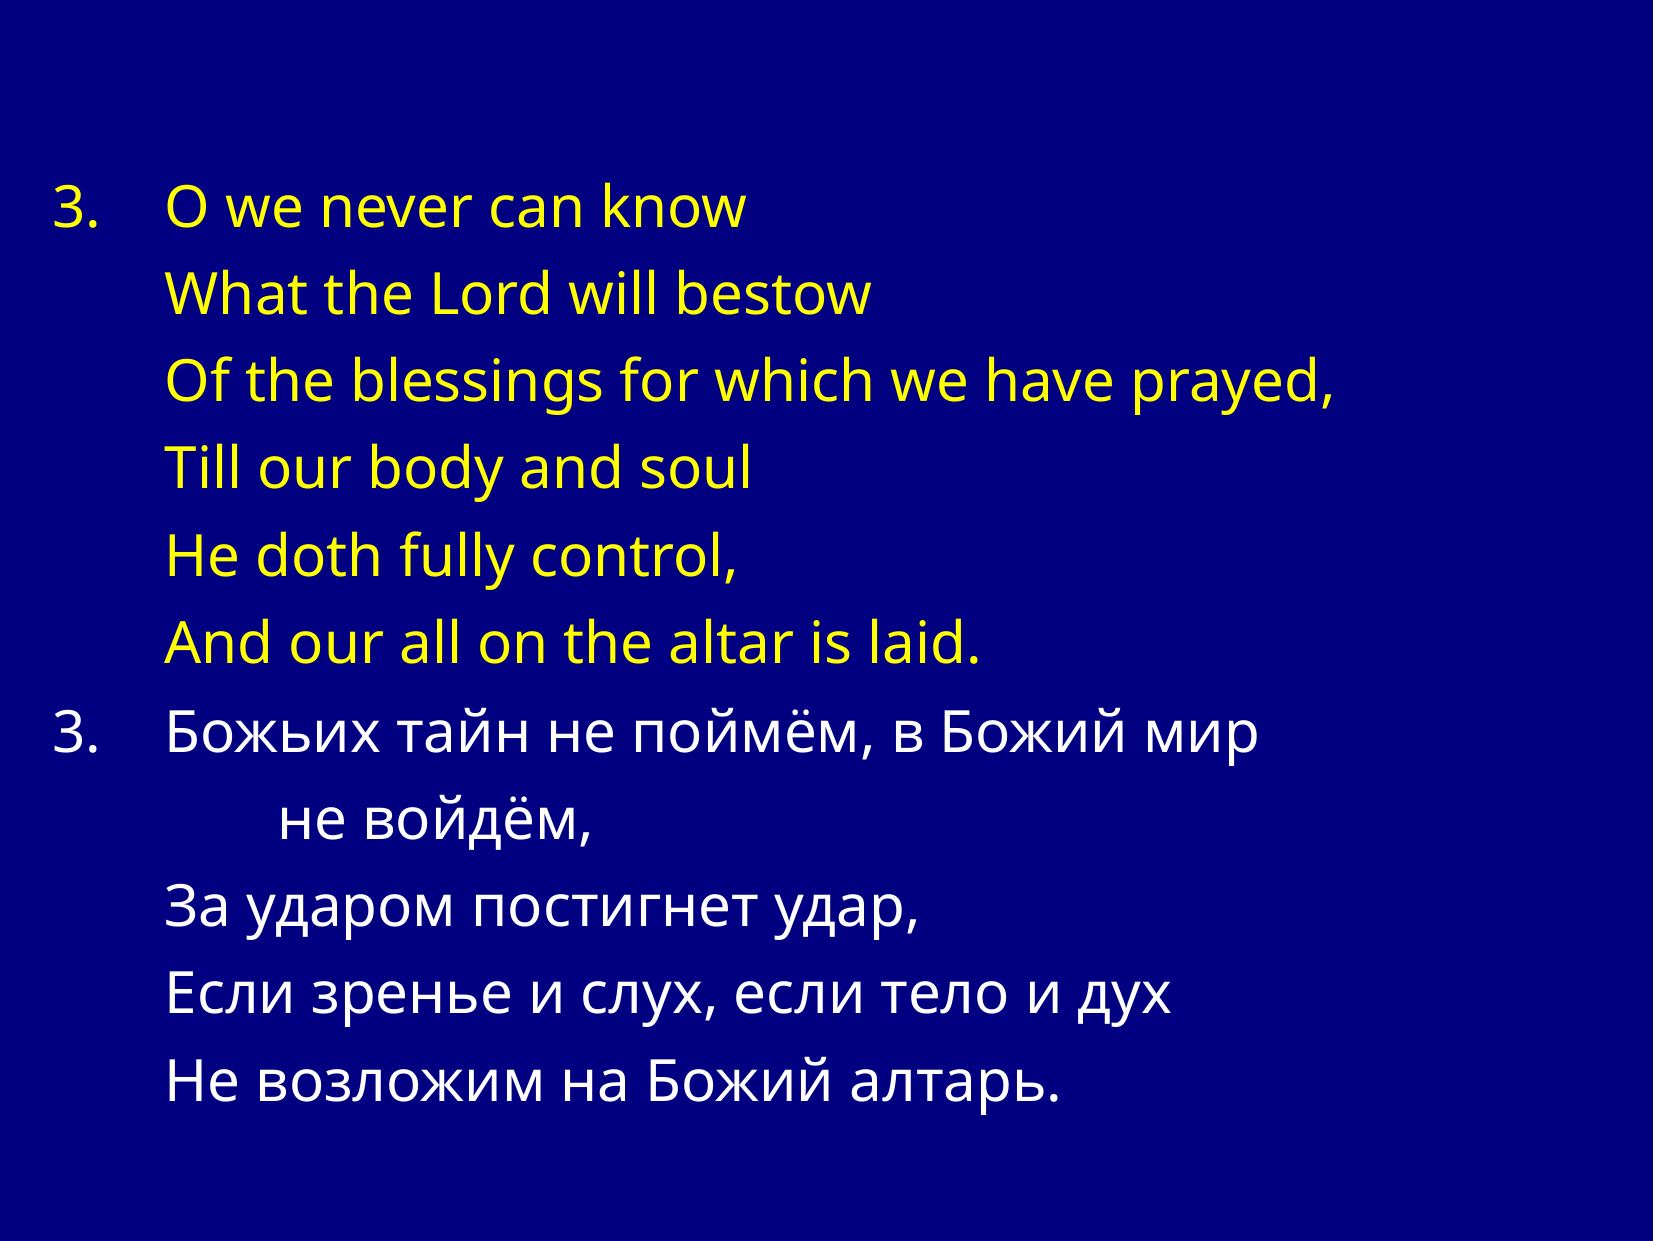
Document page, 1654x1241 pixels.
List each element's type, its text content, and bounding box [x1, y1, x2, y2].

text_box 3. O we never can know What the Lord will bestow Of the blessings for which we have prayed, Till our body and soul He doth fully control, And our all on the altar is laid. [37, 150, 1576, 638]
text_box 3. Божьих тайн не поймём, в Божий мир не войдём, За ударом постигнет удар, Если зренье и слух, если тело и дух Не возложим на Божий алтарь. [37, 675, 1653, 1163]
